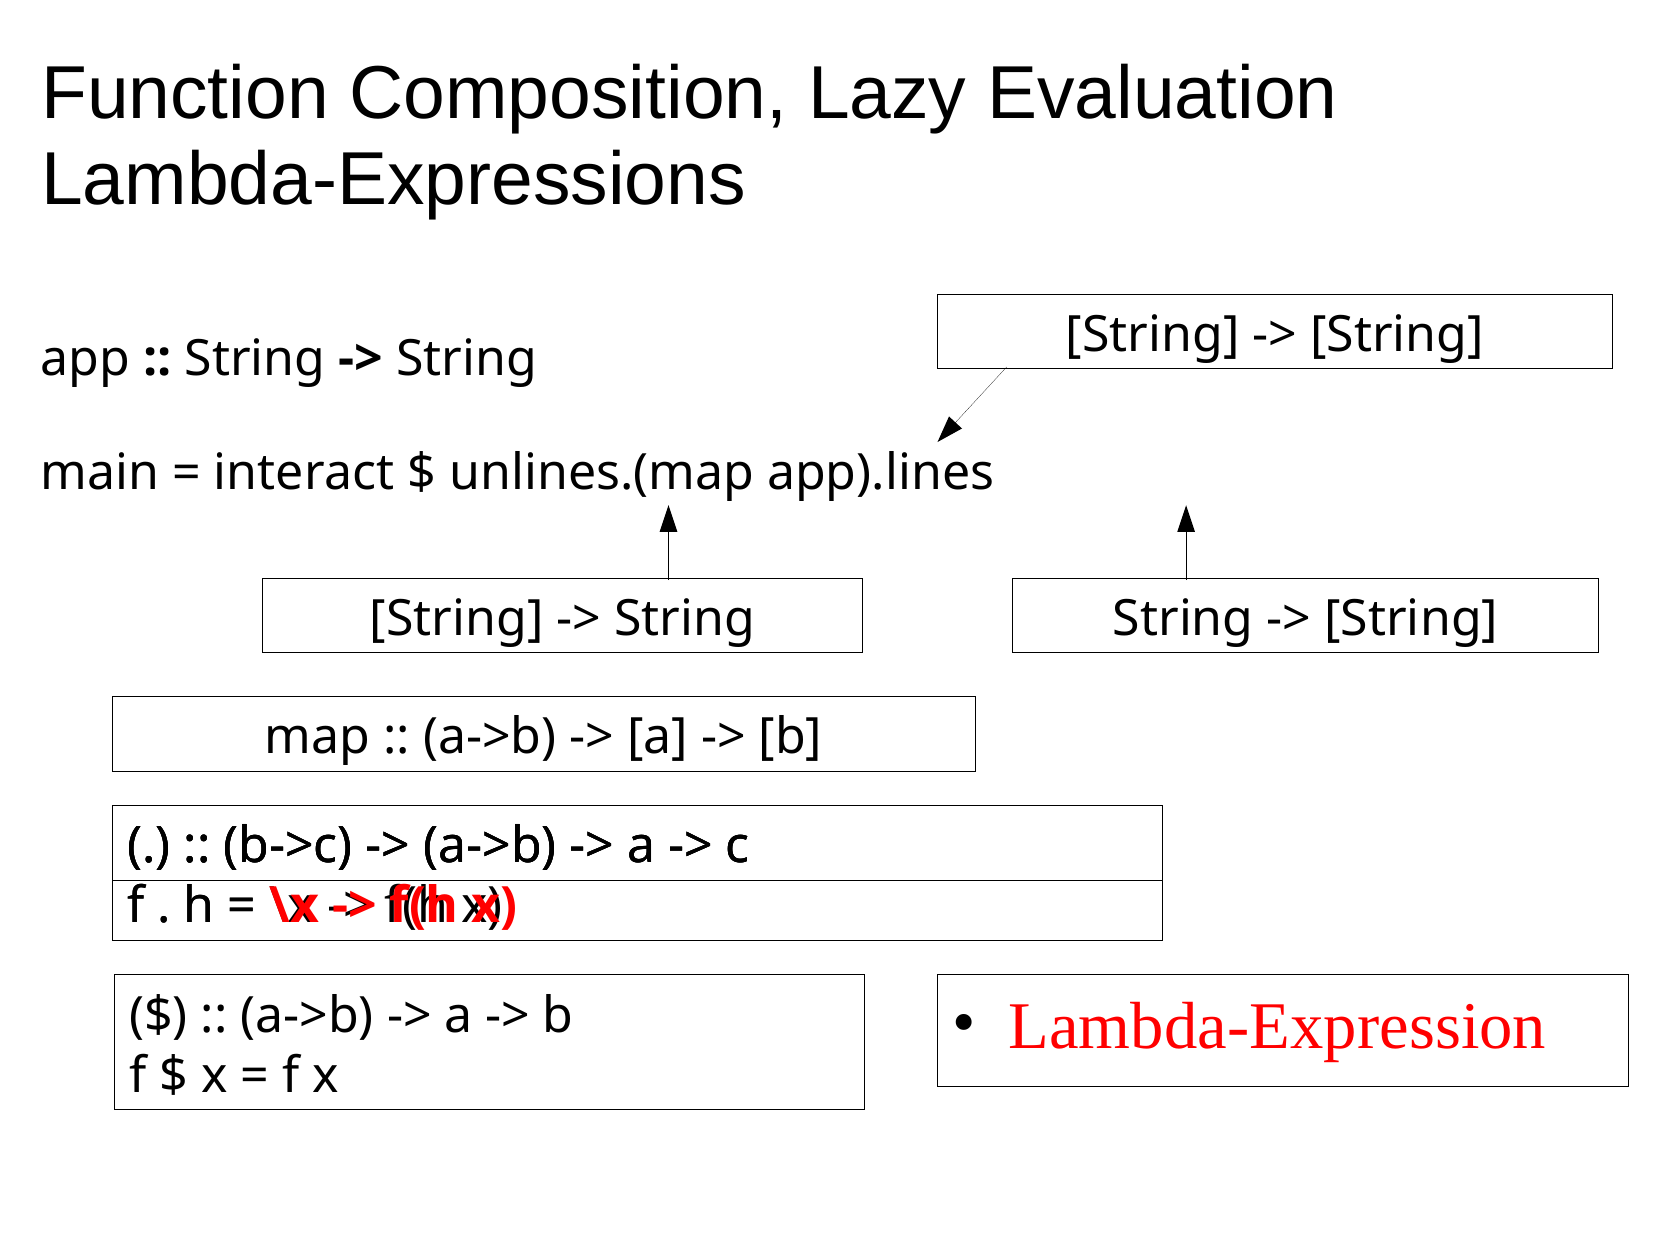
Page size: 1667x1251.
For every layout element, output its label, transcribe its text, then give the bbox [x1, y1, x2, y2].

text_box [String] -> String [262, 578, 863, 653]
text_box ($) :: (a->b) -> a -> b f $ x = f x [114, 974, 865, 1110]
title Function Composition, Lazy Evaluation Lambda-Expressions [41, 50, 1628, 257]
text_box [String] -> [String] [937, 294, 1613, 369]
text_box (.) :: (b->c) -> (a->b) -> a -> c f . h = \x -> f(h x) [112, 881, 1163, 941]
list app :: String -> String main = interact $ unlines.(map app).lines [40, 329, 1276, 518]
text_box String -> [String] [1012, 578, 1599, 653]
list Lambda-Expression [937, 974, 1629, 1087]
text_box map :: (a->b) -> [a] -> [b] [112, 696, 976, 772]
text_box (.) :: (b->c) -> (a->b) -> a -> c [112, 805, 1163, 881]
